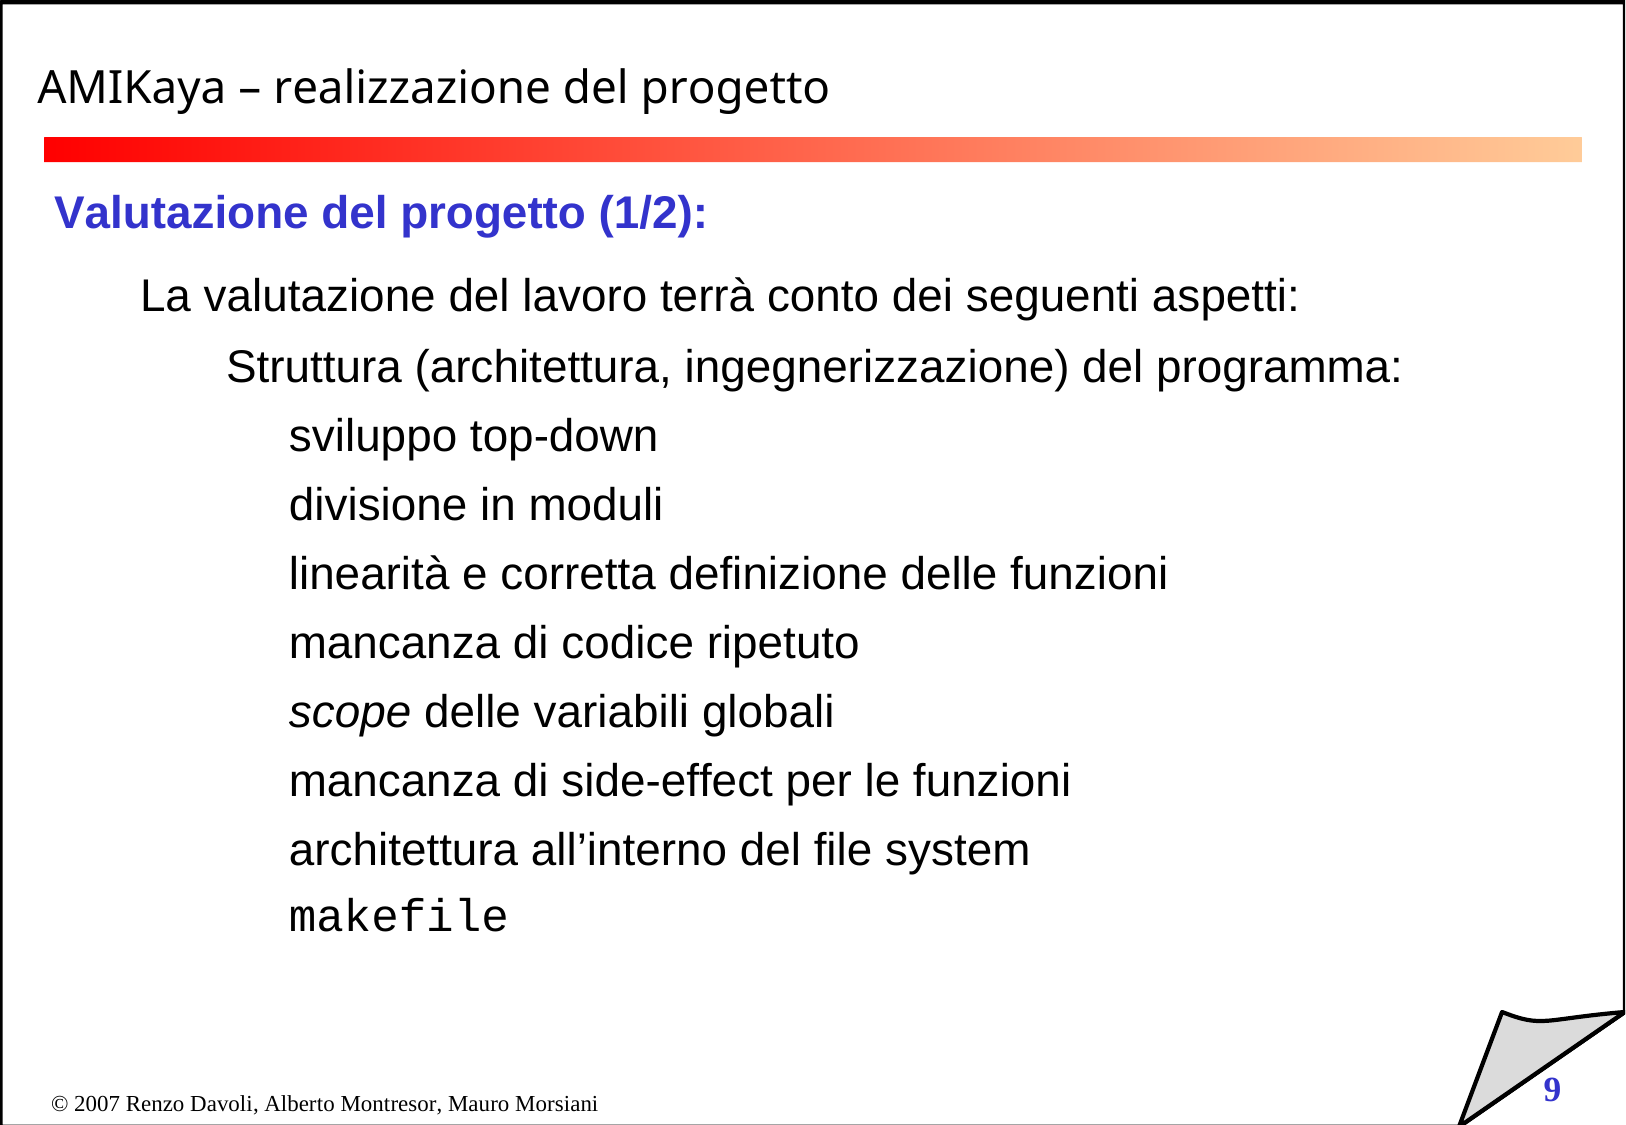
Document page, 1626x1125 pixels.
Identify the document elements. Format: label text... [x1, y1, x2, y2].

title AMIKaya – realizzazione del progetto [37, 44, 1588, 131]
list Valutazione del progetto (1/2): La valutazione del lavoro terrà conto dei seguenti aspetti: Struttura (architettura, ingegnerizzazione) del programma: sviluppo top-down divisione in moduli linearità e corretta definizione delle funzioni mancanza di codice ripetuto scope delle variabili globali mancanza di side-effect per le funzioni architettura all’interno del file system makefile [54, 187, 1571, 1095]
